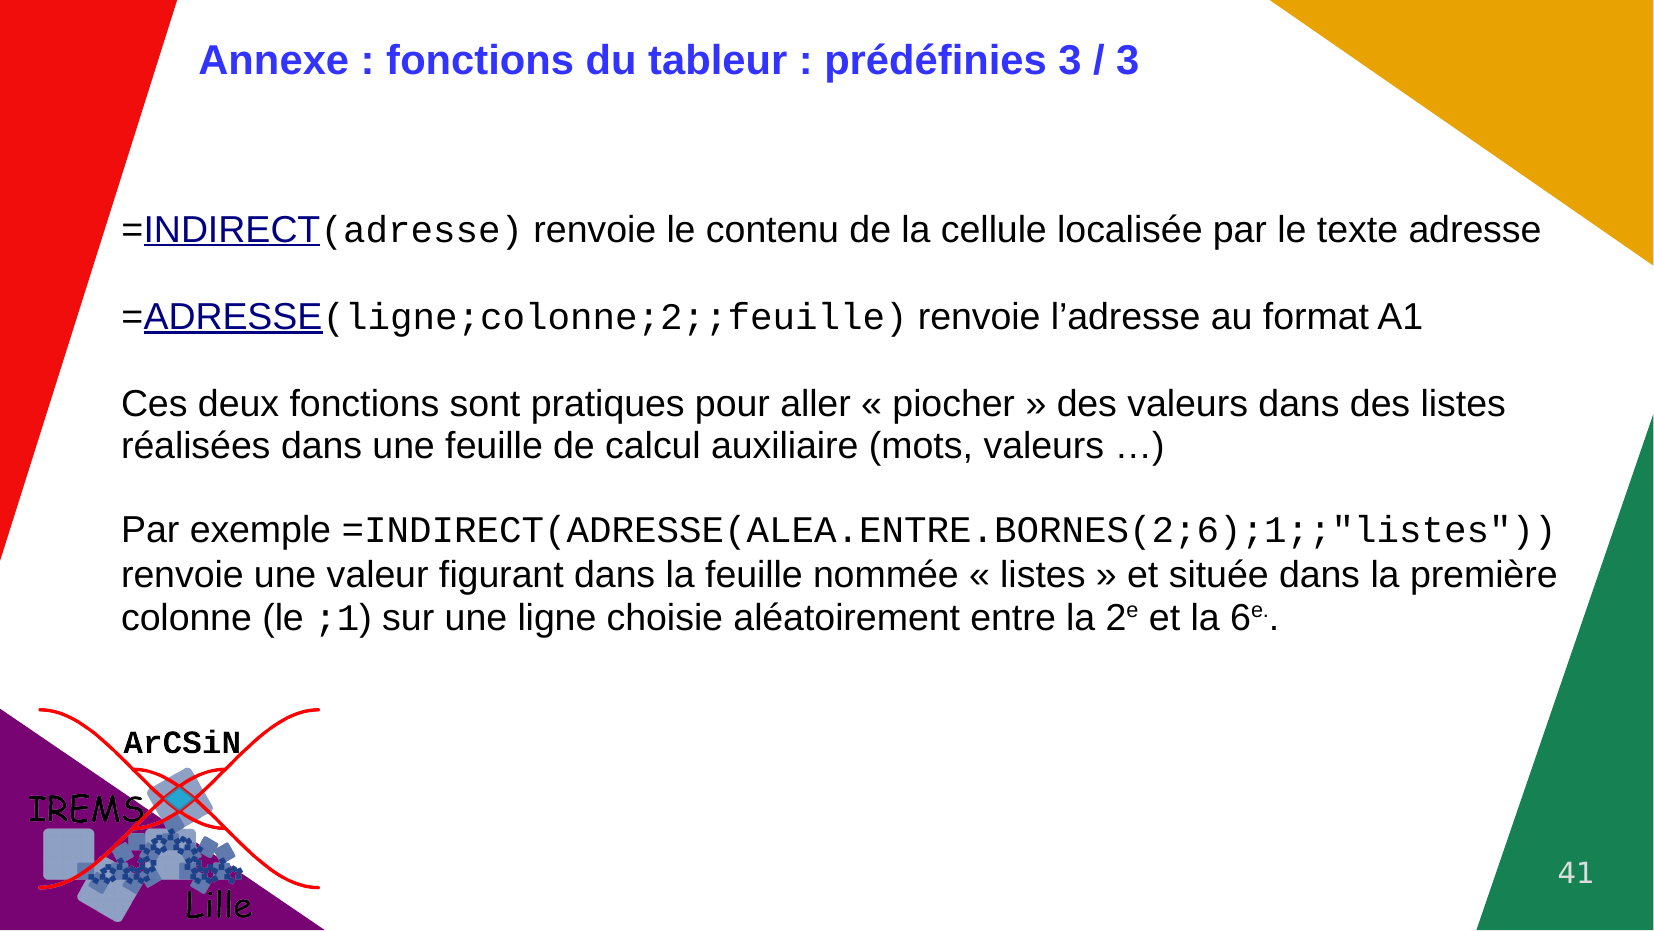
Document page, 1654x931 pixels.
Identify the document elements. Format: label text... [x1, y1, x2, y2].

picture [29, 708, 320, 922]
text_box =INDIRECT(adresse) renvoie le contenu de la cellule localisée par le texte adresse =ADRESSE(ligne;colonne;2;;feuille) renvoie l’adresse au format A1 Ces deux fonctions sont pratiques pour aller « piocher » des valeurs dans des listes réalisées dans une feuille de calcul auxiliaire (mots, valeurs …) Par exemple =INDIRECT(ADRESSE(ALEA.ENTRE.BORNES(2;6);1;;"listes")) renvoie une valeur figurant dans la feuille nommée « listes » et située dans la première colonne (le ;1) sur une ligne choisie aléatoirement entre la 2e et la 6e.. [106, 200, 1587, 649]
text_box Annexe : fonctions du tableur : prédéfinies 3 / 3 [183, 29, 1304, 94]
